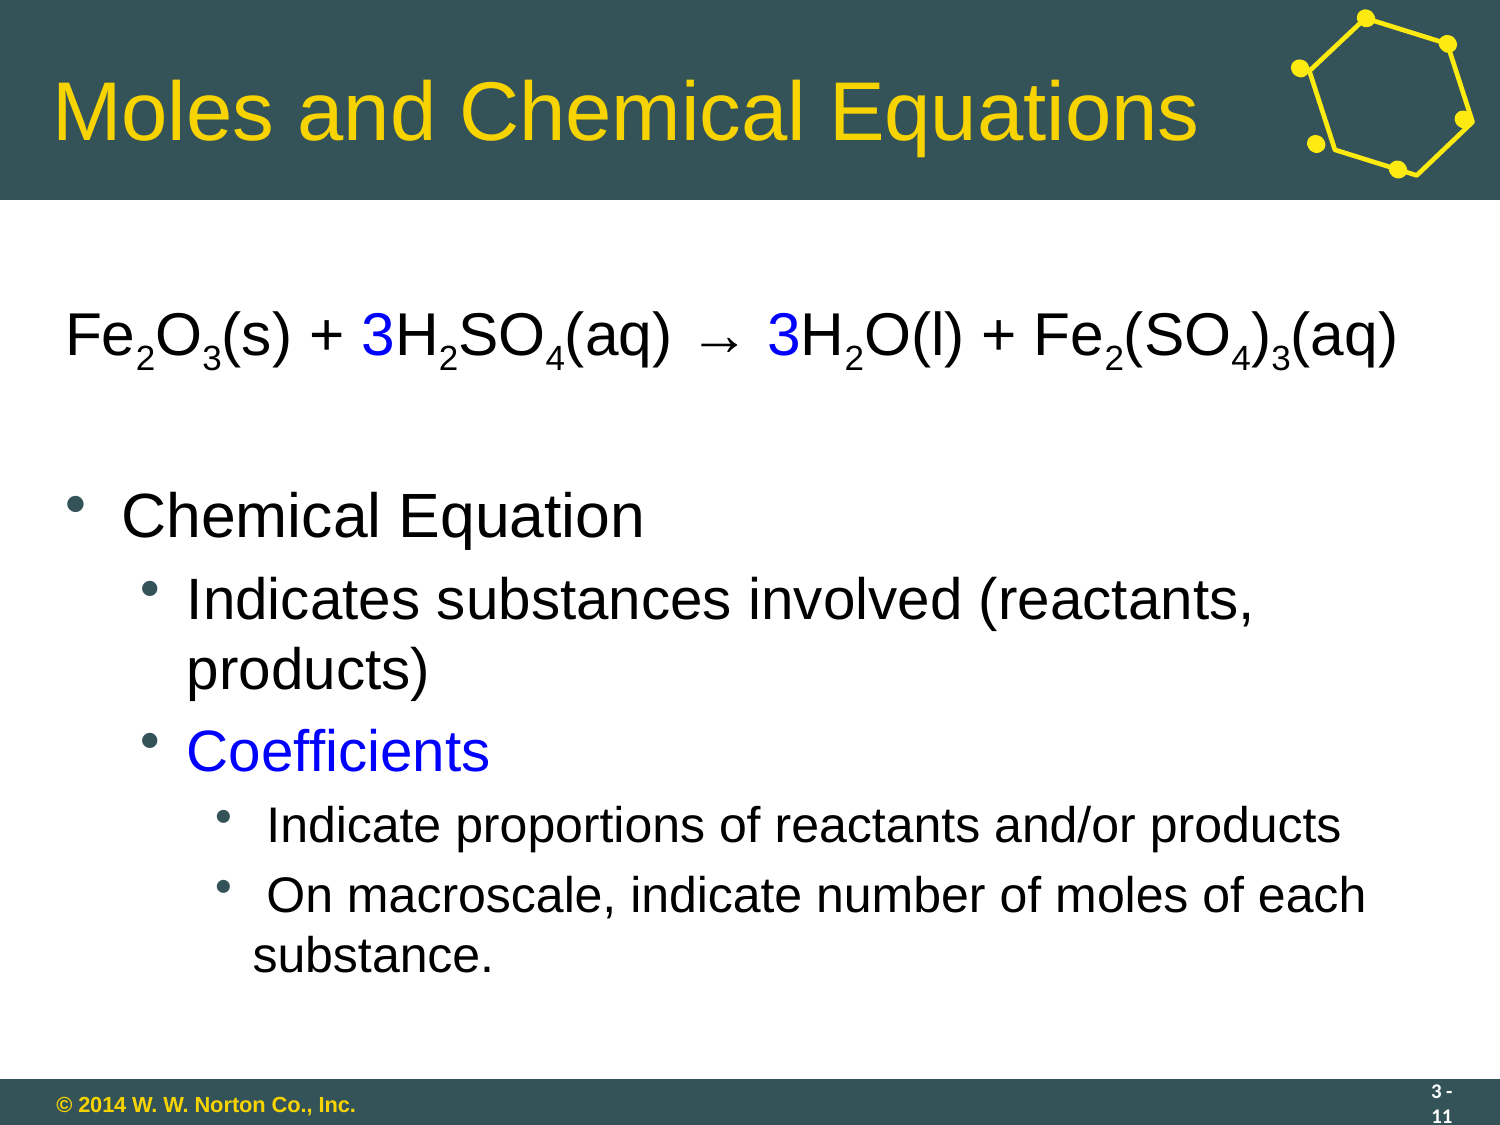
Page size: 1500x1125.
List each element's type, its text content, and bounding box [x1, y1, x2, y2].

slide_number 3 - <number> [1411, 1086, 1468, 1119]
title Moles and Chemical Equations [37, 19, 1250, 195]
list Fe2O3(s) + 3H2SO4(aq) → 3H2O(l) + Fe2(SO4)3(aq) Chemical Equation Indicates substances involved (reactants, products) Coefficients Indicate proportions of reactants and/or products On macroscale, indicate number of moles of each substance. [50, 287, 1475, 963]
